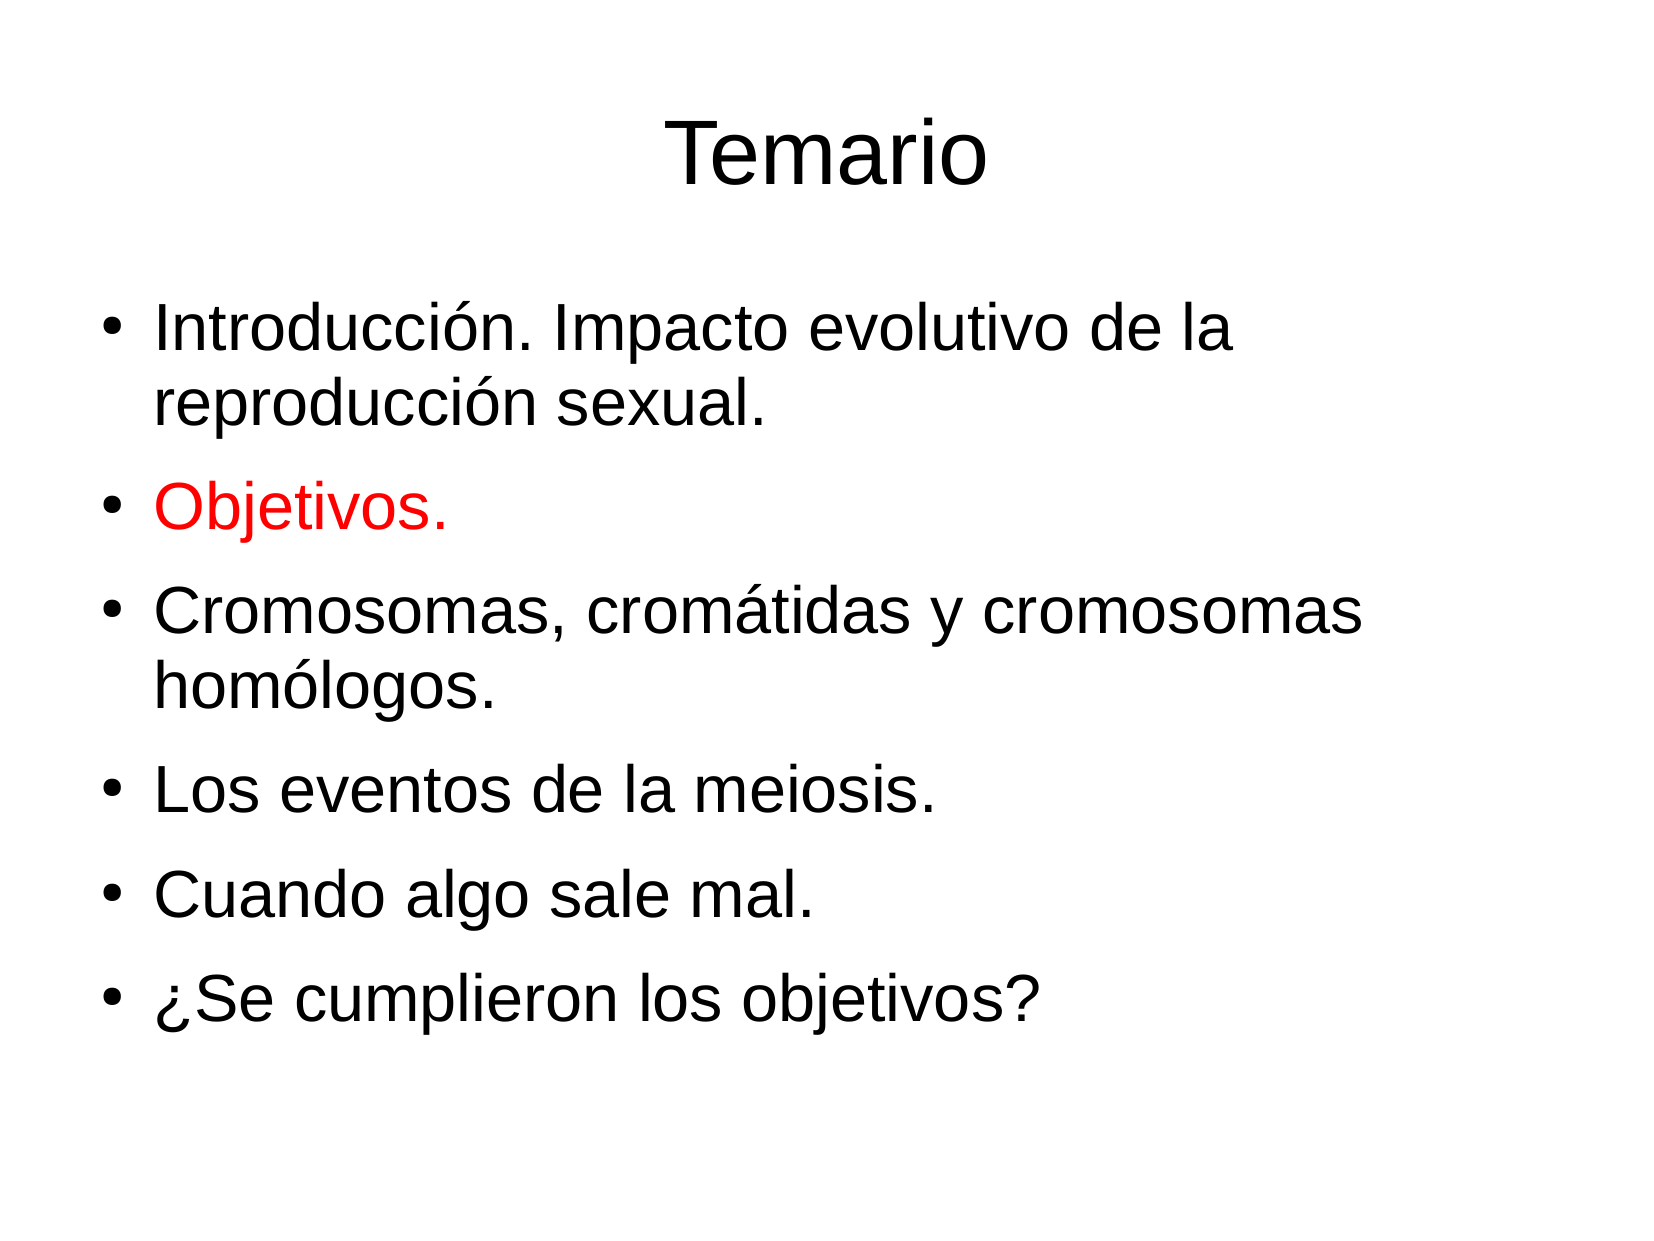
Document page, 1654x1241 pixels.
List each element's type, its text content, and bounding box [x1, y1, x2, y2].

title Temario [82, 49, 1571, 257]
list Introducción. Impacto evolutivo de la reproducción sexual. Objetivos. Cromosomas, cromátidas y cromosomas homólogos. Los eventos de la meiosis. Cuando algo sale mal. ¿Se cumplieron los objetivos? [82, 290, 1571, 1109]
